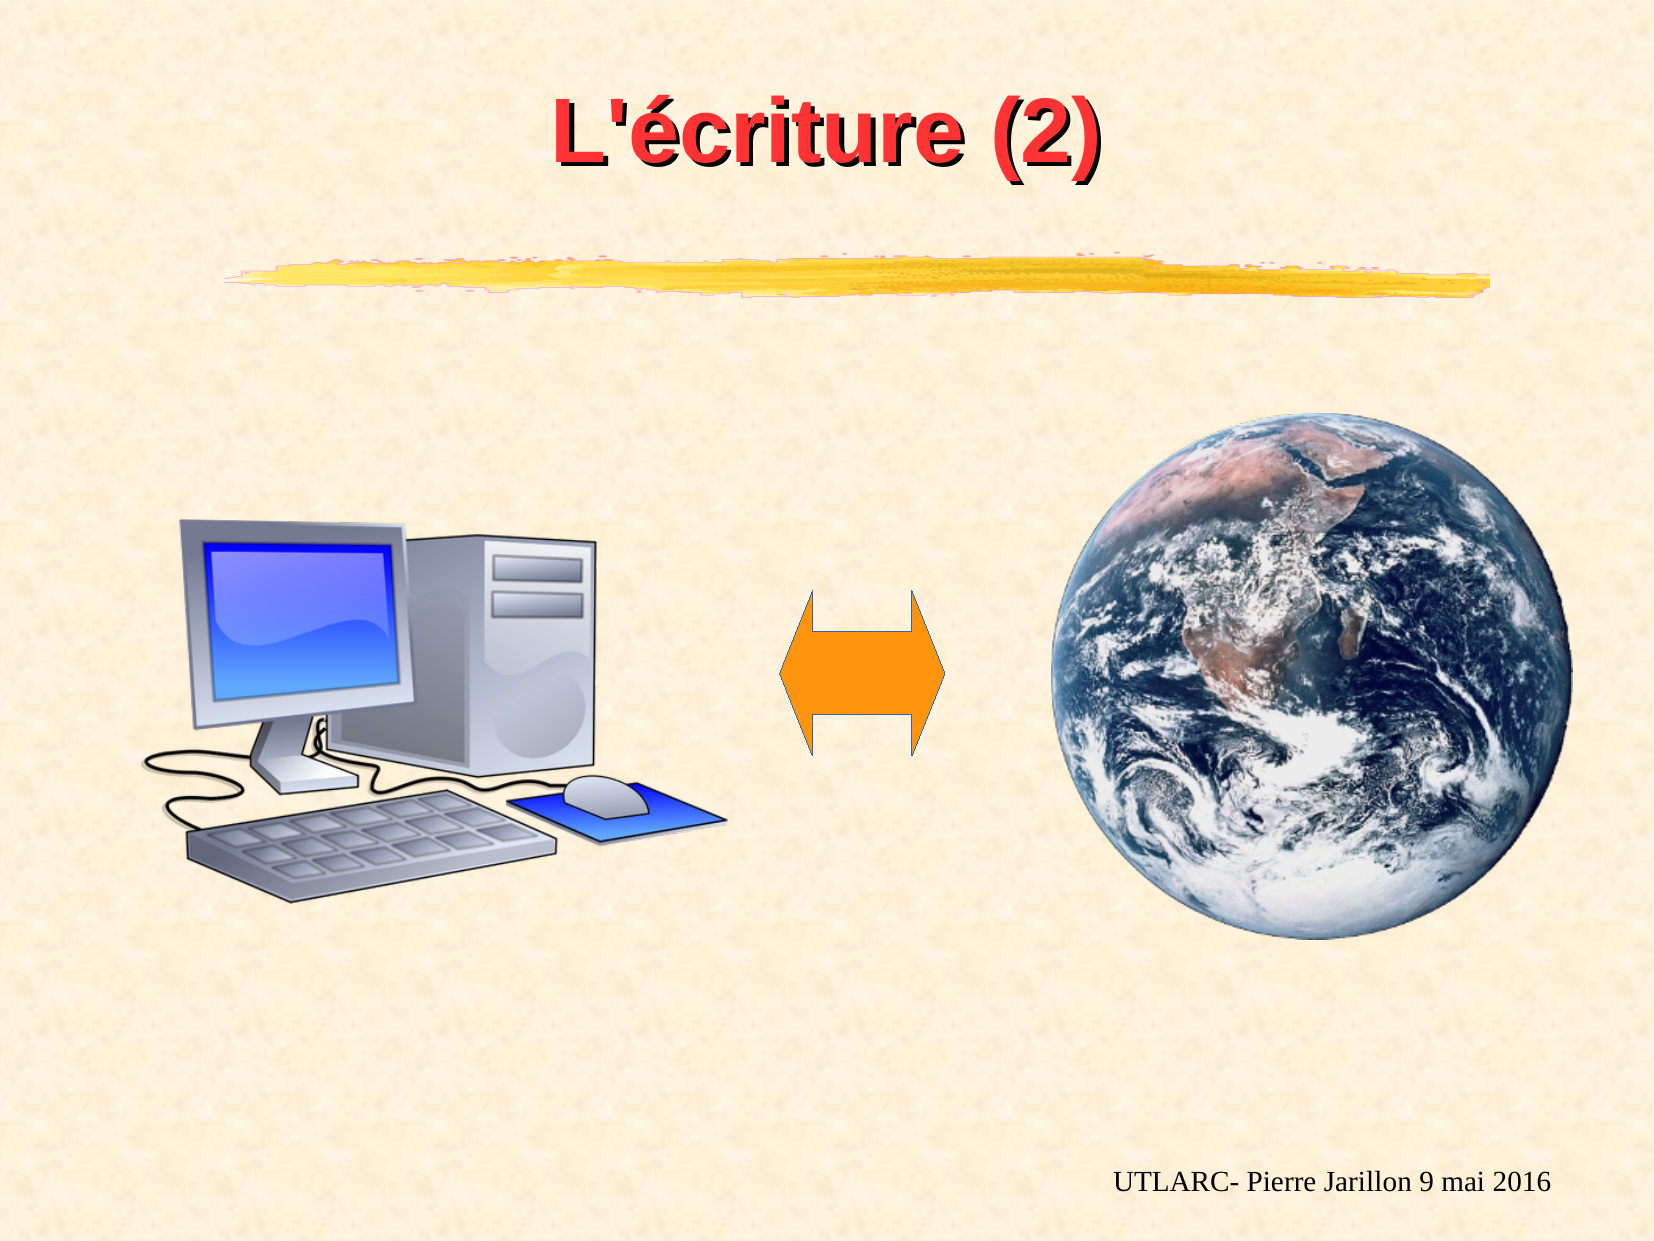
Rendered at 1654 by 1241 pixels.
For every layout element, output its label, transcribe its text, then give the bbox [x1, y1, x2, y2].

picture [0, 0, 1654, 1241]
title L'écriture (2) [82, 49, 1571, 213]
text_box [779, 590, 945, 756]
